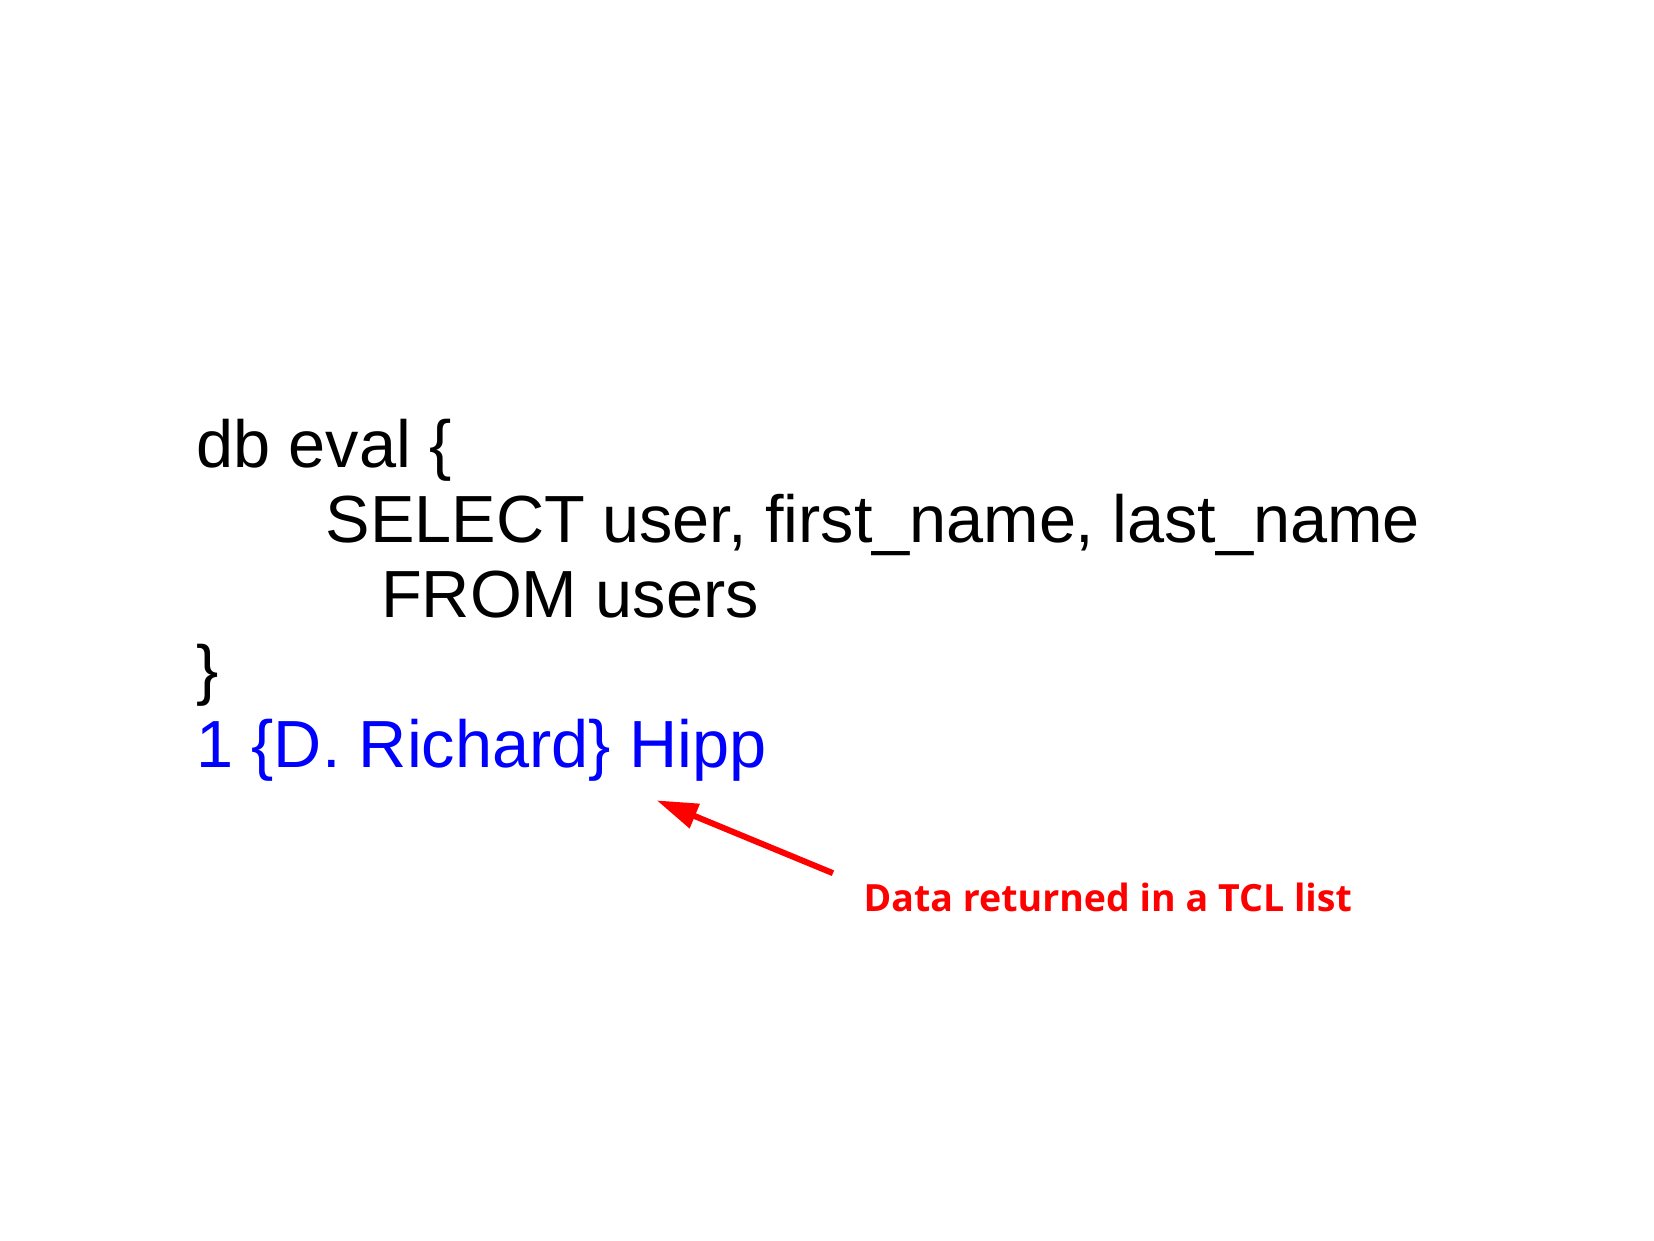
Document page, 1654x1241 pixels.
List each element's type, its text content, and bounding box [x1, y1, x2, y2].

text_box Data returned in a TCL list [845, 861, 1379, 939]
text_box db eval { SELECT user, first_name, last_name FROM users } 1 {D. Richard} Hipp [181, 400, 1437, 877]
